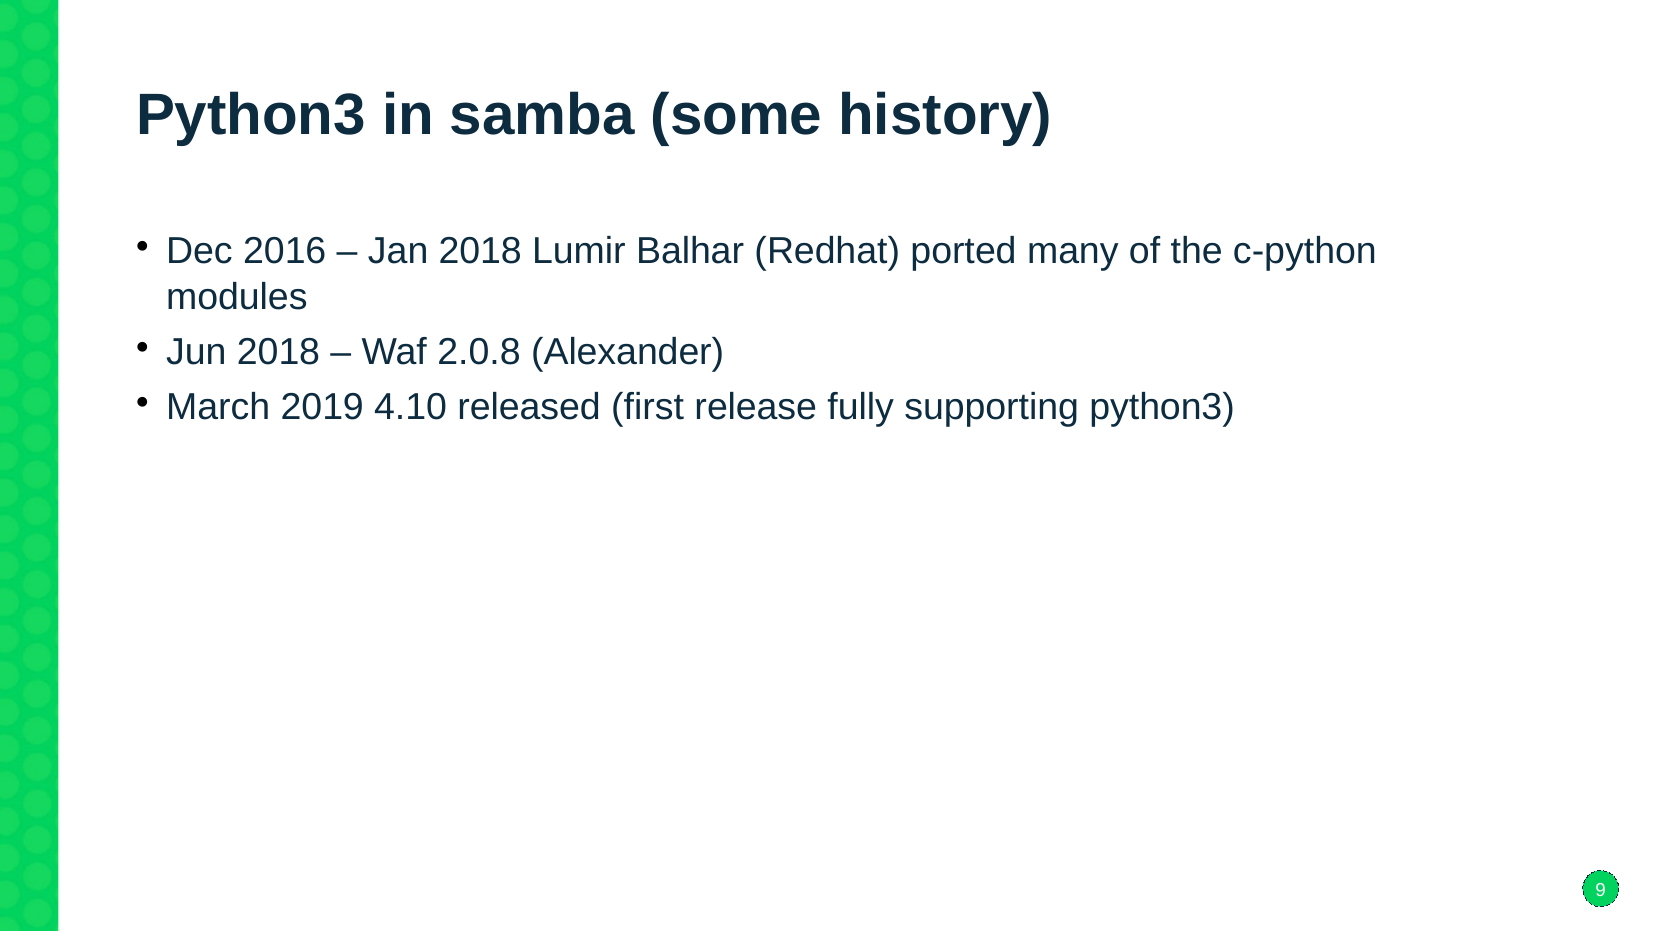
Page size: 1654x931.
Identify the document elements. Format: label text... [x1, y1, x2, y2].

picture [0, 0, 76, 931]
list Dec 2016 – Jan 2018 Lumir Balhar (Redhat) ported many of the c-python modules Jun 2018 – Waf 2.0.8 (Alexander) March 2019 4.10 released (first release fully supporting python3) [121, 217, 1531, 825]
title Python3 in samba (some history) [121, 37, 1531, 193]
